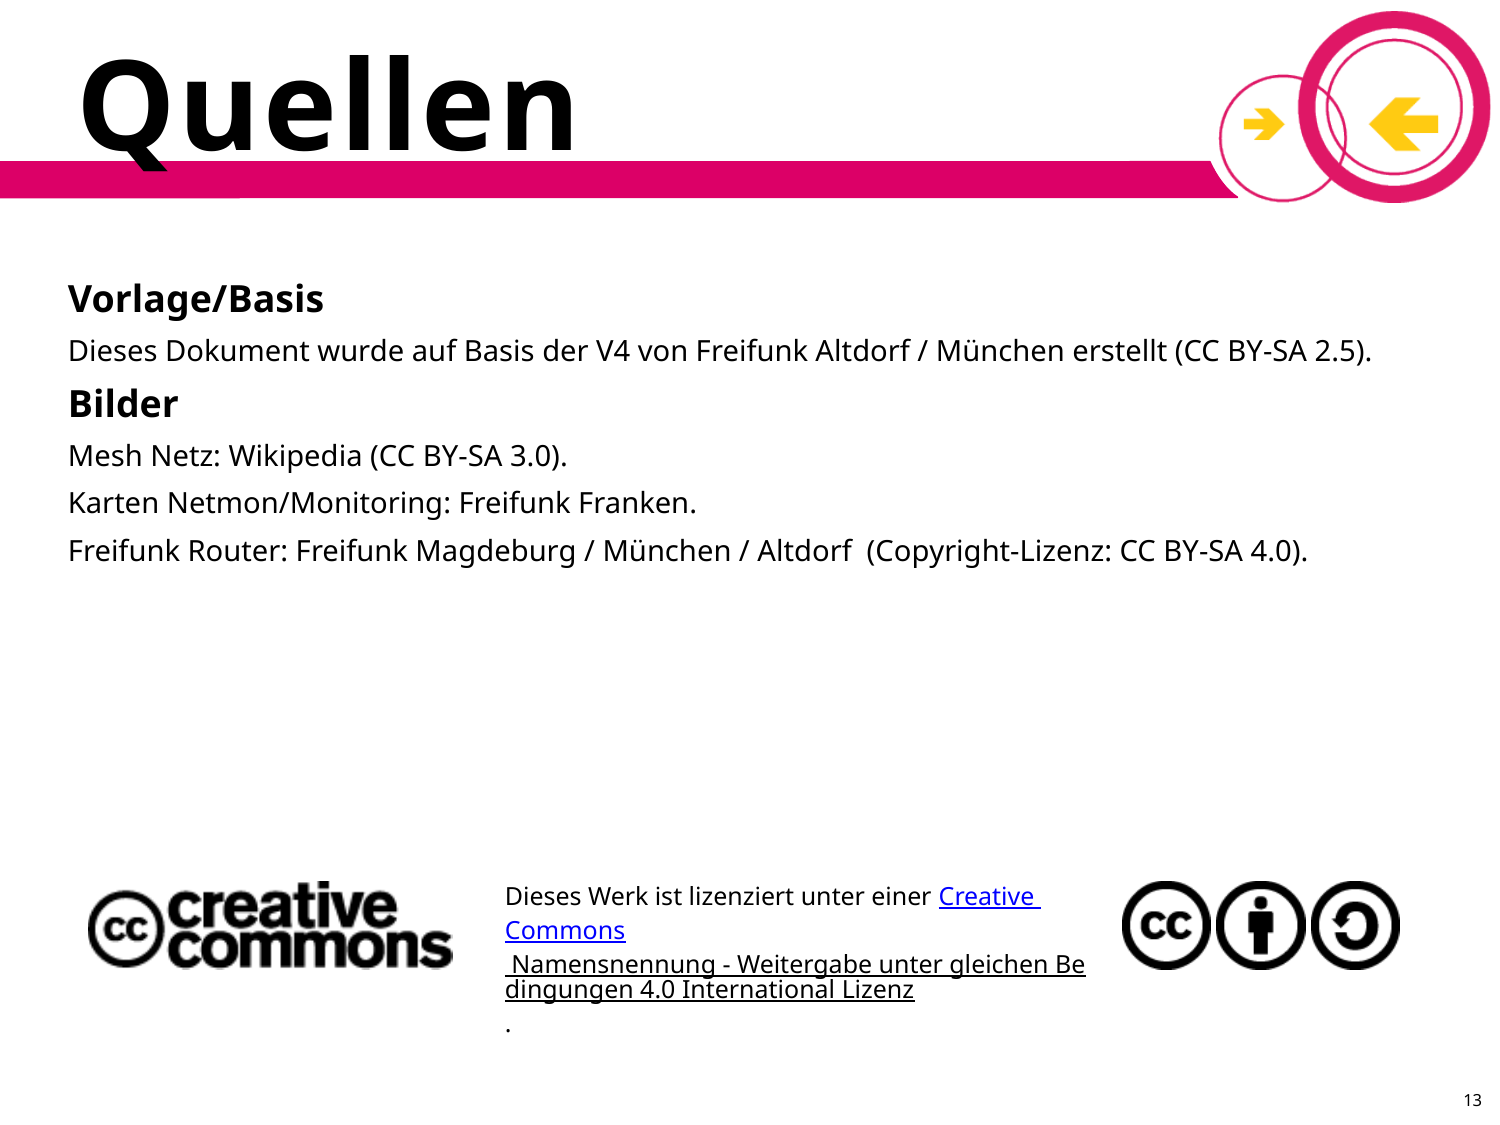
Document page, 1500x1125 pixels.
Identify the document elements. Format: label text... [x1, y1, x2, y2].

picture [1218, 11, 1491, 203]
picture [88, 881, 453, 970]
list Vorlage/Basis Dieses Dokument wurde auf Basis der V4 von Freifunk Altdorf / München erstellt (CC BY-SA 2.5). Bilder Mesh Netz: Wikipedia (CC BY-SA 3.0). Karten Netmon/Monitoring: Freifunk Franken. Freifunk Router: Freifunk Magdeburg / München / Altdorf (Copyright-Lizenz: CC BY-SA 4.0). [53, 267, 1447, 1059]
slide_number <Foliennummer> [1202, 1077, 1483, 1125]
picture [1311, 881, 1400, 970]
title Quellen [76, 40, 1060, 161]
picture [1216, 881, 1306, 970]
picture [1122, 881, 1211, 970]
text_box Dieses Werk ist lizenziert unter einer Creative Commons Namensnennung - Weitergabe unter gleichen Bedingungen 4.0 International Lizenz. [490, 872, 1117, 1020]
